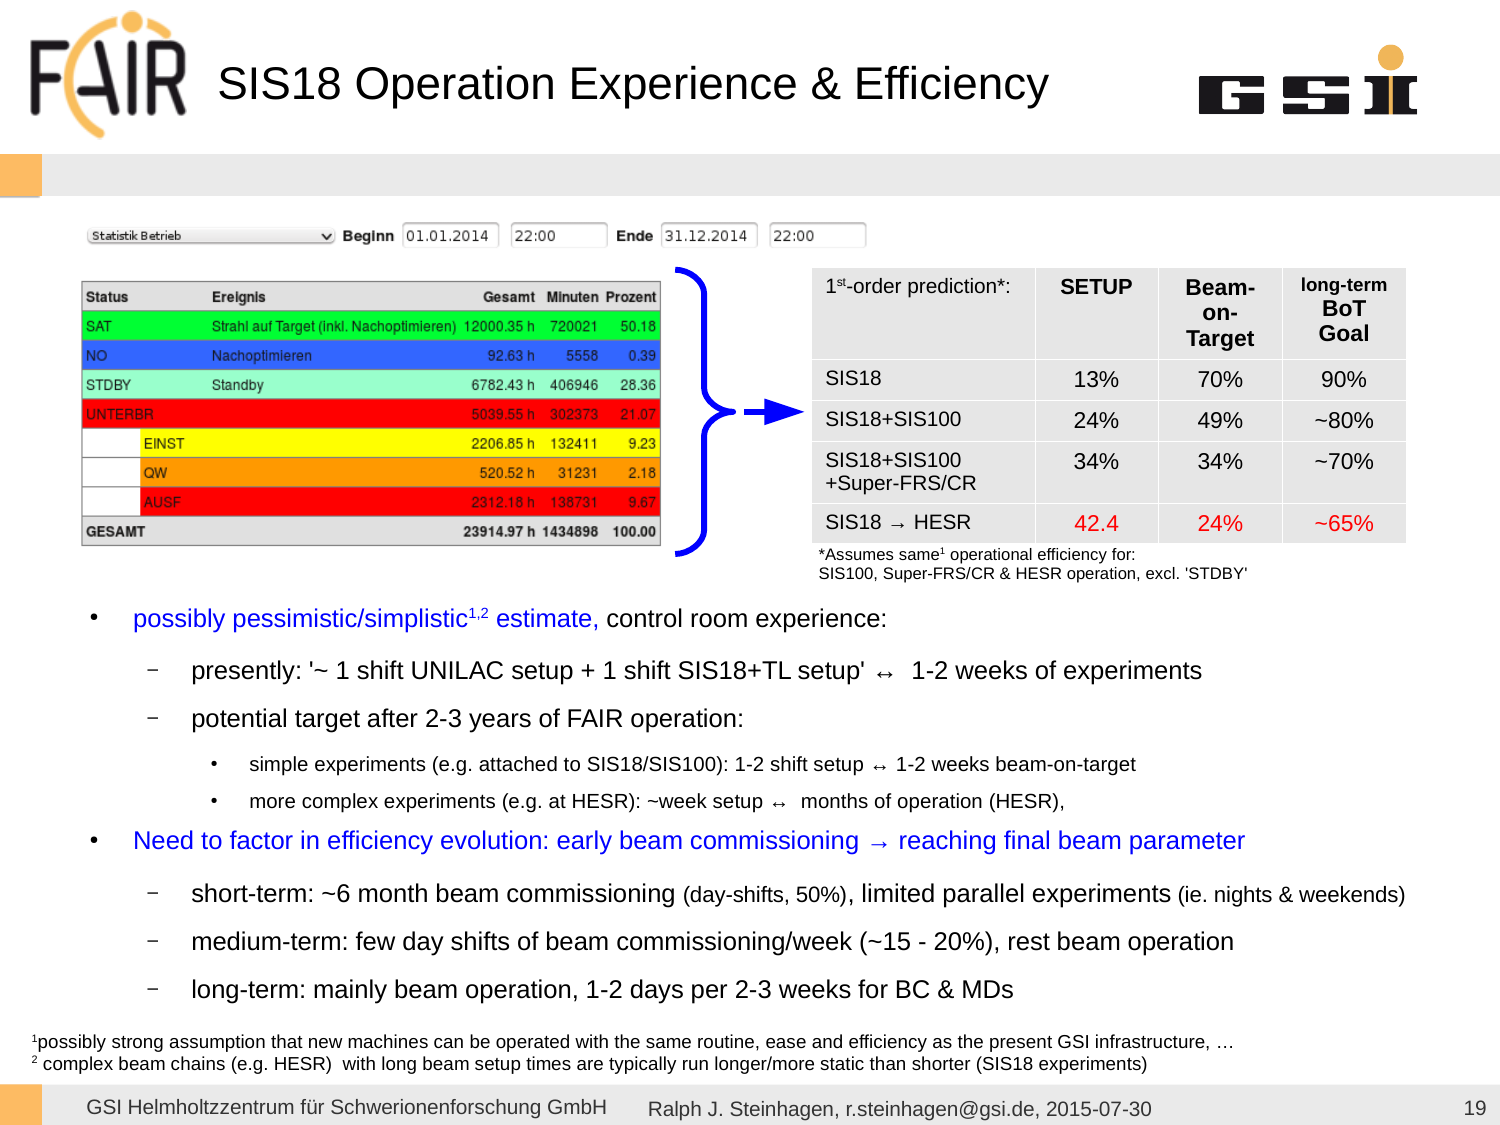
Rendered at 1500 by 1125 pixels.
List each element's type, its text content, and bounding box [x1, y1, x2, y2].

table_cell SIS18+SIS100 +Super-FRS/CR [812, 442, 1035, 503]
table_cell 34% [1036, 442, 1158, 503]
table_cell 42.4 [1036, 504, 1158, 537]
table_header 1st-order prediction*: [812, 268, 1035, 359]
picture [78, 220, 872, 552]
table_header Beam-on-Target [1159, 268, 1282, 359]
text_box *Assumes same1 operational efficiency for: SIS100, Super-FRS/CR & HESR operation, excl. 'STDBY' [803, 537, 1273, 591]
table_cell 24% [1036, 401, 1158, 441]
table_cell 70% [1159, 360, 1282, 400]
table_cell ~80% [1283, 401, 1406, 441]
table_cell ~65% [1283, 504, 1406, 543]
table_header SETUP [1036, 268, 1158, 359]
table_cell ~70% [1283, 442, 1406, 503]
table_cell 13% [1036, 360, 1158, 400]
title SIS18 Operation Experience & Efficiency [217, 20, 1109, 147]
table_header long-term BoT Goal [1283, 268, 1406, 359]
table_cell 34% [1159, 442, 1282, 503]
table_cell SIS18+SIS100 [812, 401, 1035, 441]
list possibly pessimistic/simplistic1,2 estimate, control room experience: presently: '~ 1 shift UNILAC setup + 1 shift SIS18+TL setup' ↔ 1-2 weeks of experiments potential target after 2-3 years of FAIR operation: simple experiments (e.g. attached to SIS18/SIS100): 1-2 shift setup ↔ 1-2 weeks beam-on-target more complex experiments (e.g. at HESR): ~week setup ↔ months of operation (HESR), Need to factor in efficiency evolution: early beam commissioning → reaching final beam parameter short-term: ~6 month beam commissioning (day-shifts, 50%), limited parallel experiments (ie. nights & weekends) medium-term: few day shifts of beam commissioning/week (~15 - 20%), rest beam operation long-term: mainly beam operation, 1-2 days per 2-3 weeks for BC & MDs [75, 604, 1425, 1024]
text_box 1possibly strong assumption that new machines can be operated with the same routine, ease and efficiency as the present GSI infrastructure, … 2 complex beam chains (e.g. HESR) with long beam setup times are typically run longer/more static than shorter (SIS18 experiments) [16, 1024, 1500, 1082]
table_cell 24% [1159, 504, 1282, 543]
picture [1197, 42, 1419, 117]
table_cell SIS18 → HESR [812, 504, 1035, 537]
table_cell 49% [1159, 401, 1282, 441]
table_cell 90% [1283, 360, 1406, 400]
table_cell SIS18 [812, 360, 1035, 400]
picture [30, 9, 187, 141]
